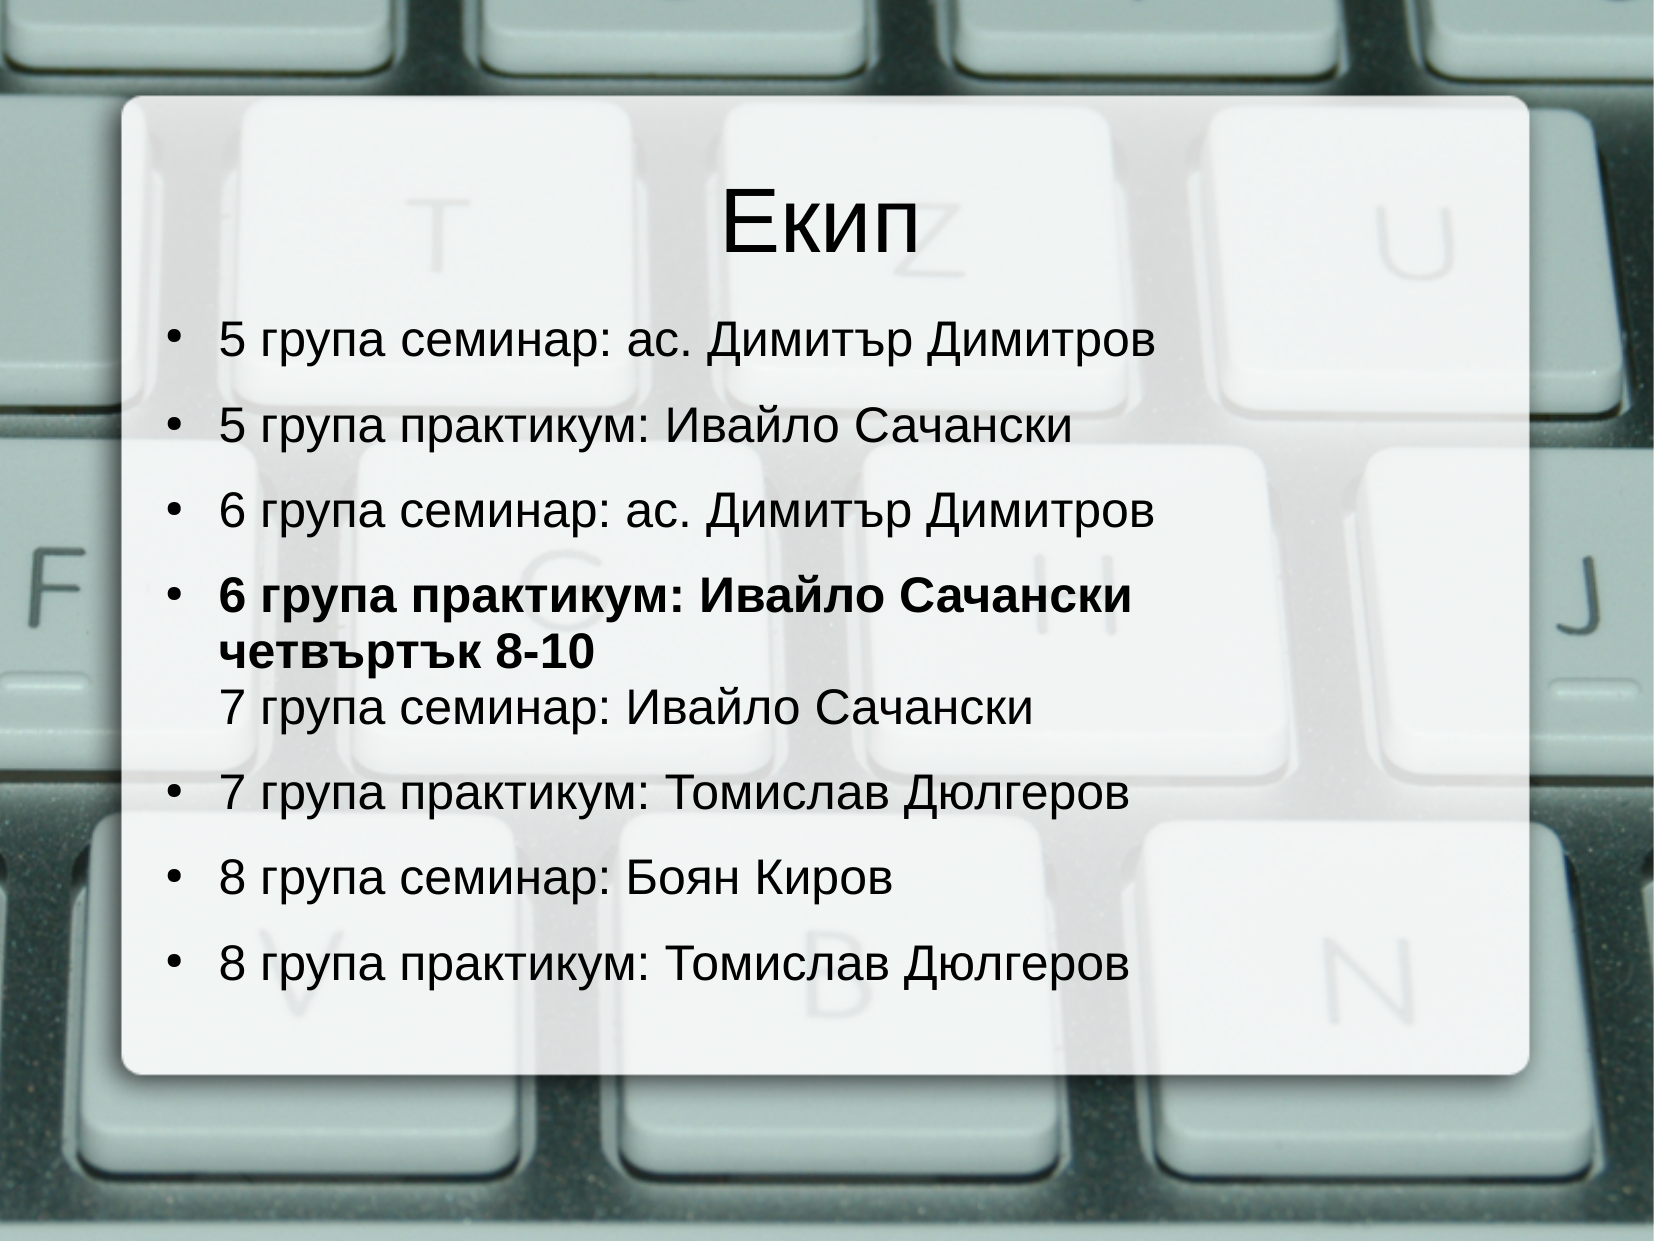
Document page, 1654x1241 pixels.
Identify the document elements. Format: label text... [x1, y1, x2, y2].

picture [0, 0, 1654, 1241]
list 5 група семинар: ас. Димитър Димитров 5 група практикум: Ивайло Сачански 6 група семинар: ас. Димитър Димитров 6 група практикум: Ивайло Сачански четвъртък 8-10 7 група семинар: Ивайло Сачански 7 група практикум: Томислав Дюлгеров 8 група семинар: Боян Киров 8 група практикум: Томислав Дюлгеров [147, 307, 1506, 1027]
title Екип [135, 117, 1506, 325]
